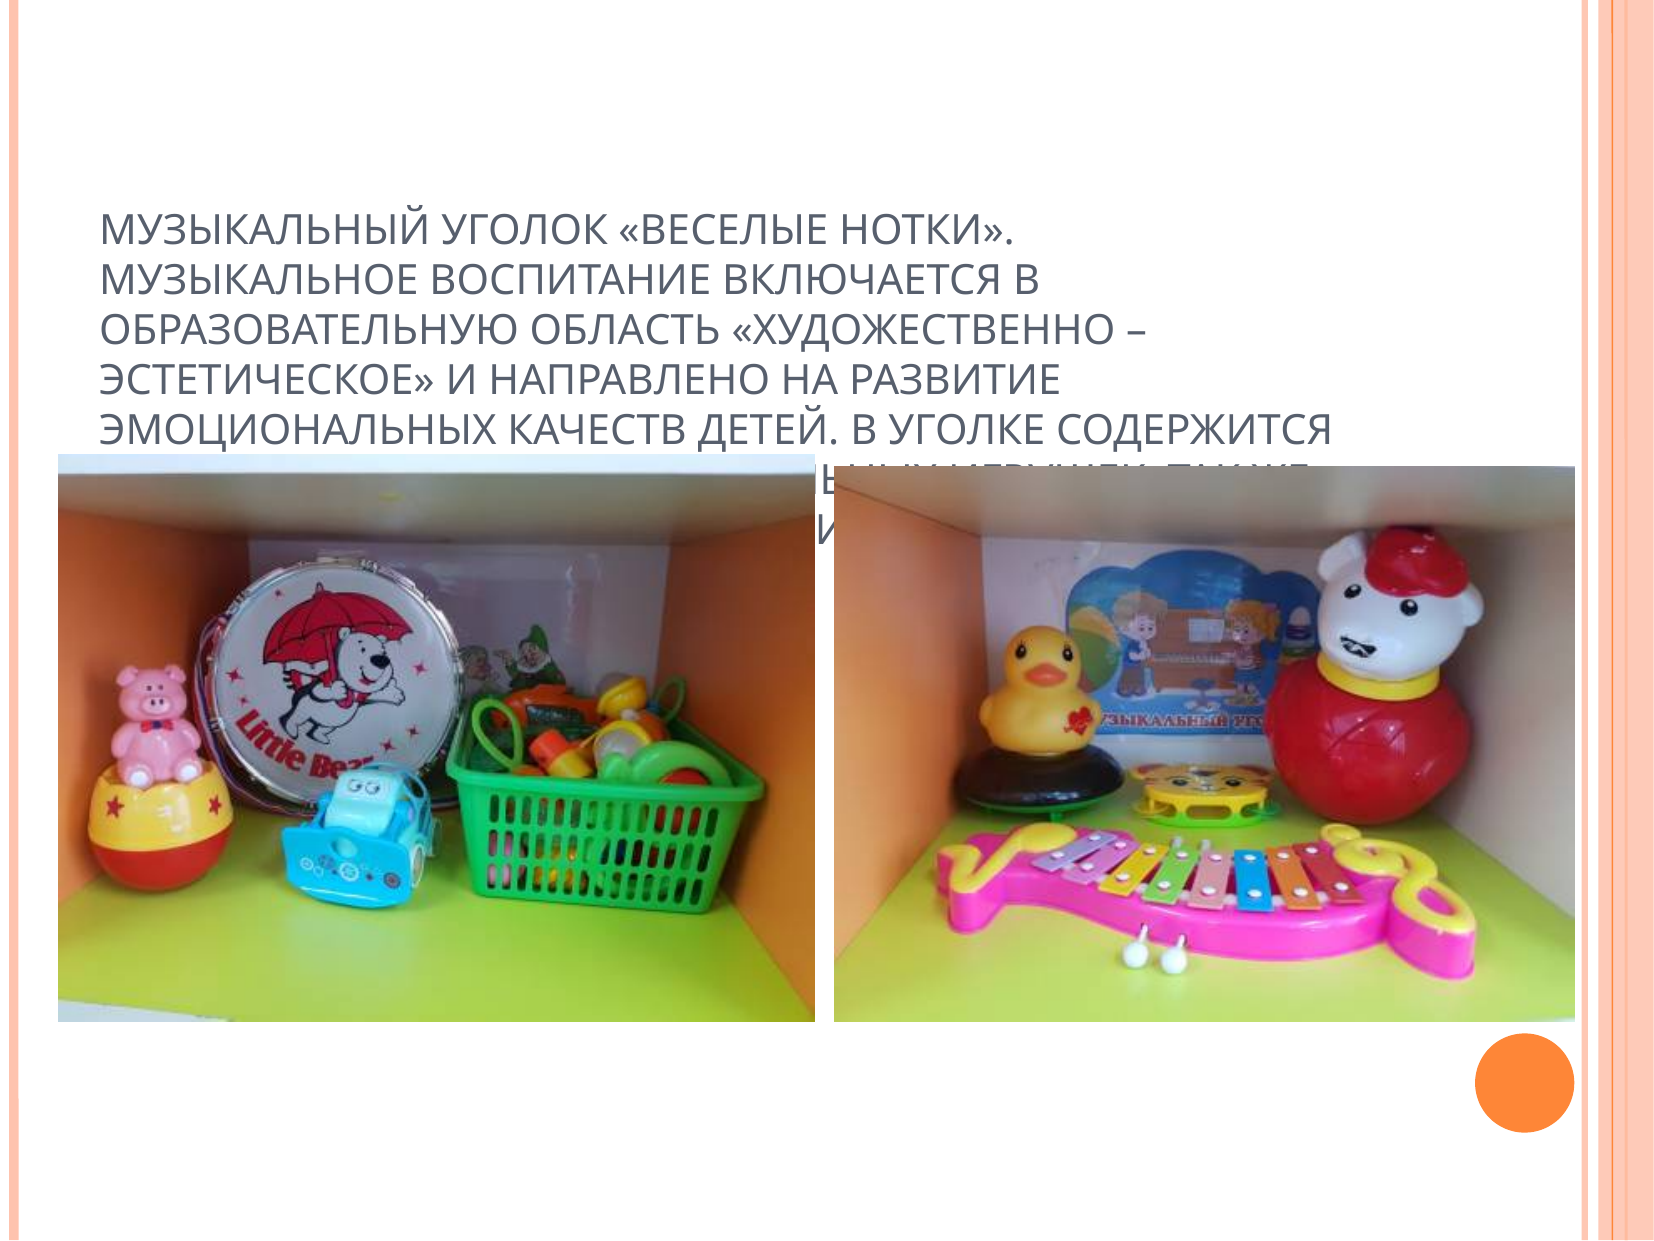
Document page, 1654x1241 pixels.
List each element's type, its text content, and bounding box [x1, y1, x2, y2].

title Музыкальный уголок «Веселые нотки». Музыкальное воспитание включается в образовательную область «Художественно – эстетическое» и направлено на развитие эмоциональных качеств детей. В уголке содержится большое количество музыкальных игрушек. Так же, имеются альбомы с рисунками музыкальных инструментов. [82, 194, 1434, 402]
picture [834, 466, 1575, 1022]
picture [58, 454, 815, 1022]
